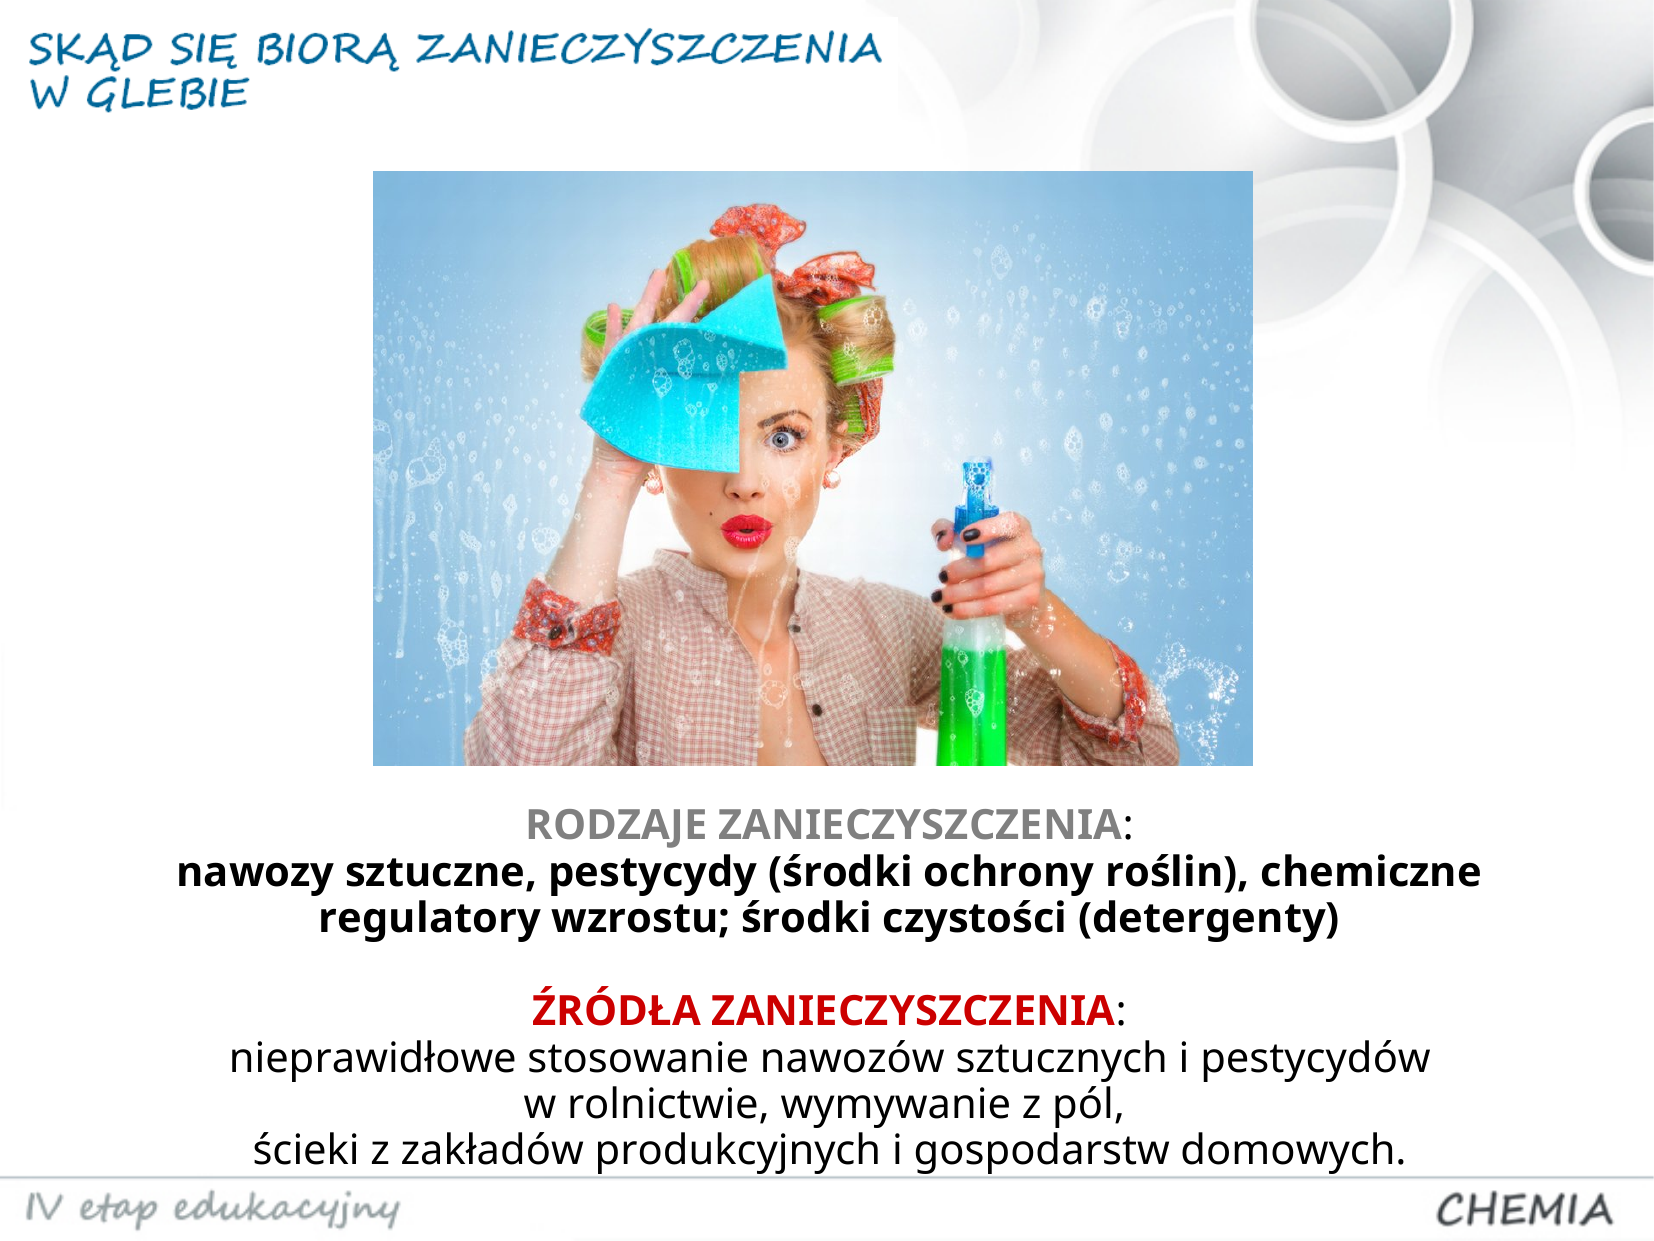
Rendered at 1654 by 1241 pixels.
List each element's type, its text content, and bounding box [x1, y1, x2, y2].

picture [0, 0, 1654, 1241]
chart [11, 17, 898, 131]
text_box RODZAJE ZANIECZYSZCZENIA: nawozy sztuczne, pestycydy (środki ochrony roślin), chemiczne regulatory wzrostu; środki czystości (detergenty) ŹRÓDŁA ZANIECZYSZCZENIA: nieprawidłowe stosowanie nawozów sztucznych i pestycydów w rolnictwie, wymywanie z pól, ścieki z zakładów produkcyjnych i gospodarstw domowych. [159, 848, 1500, 1128]
